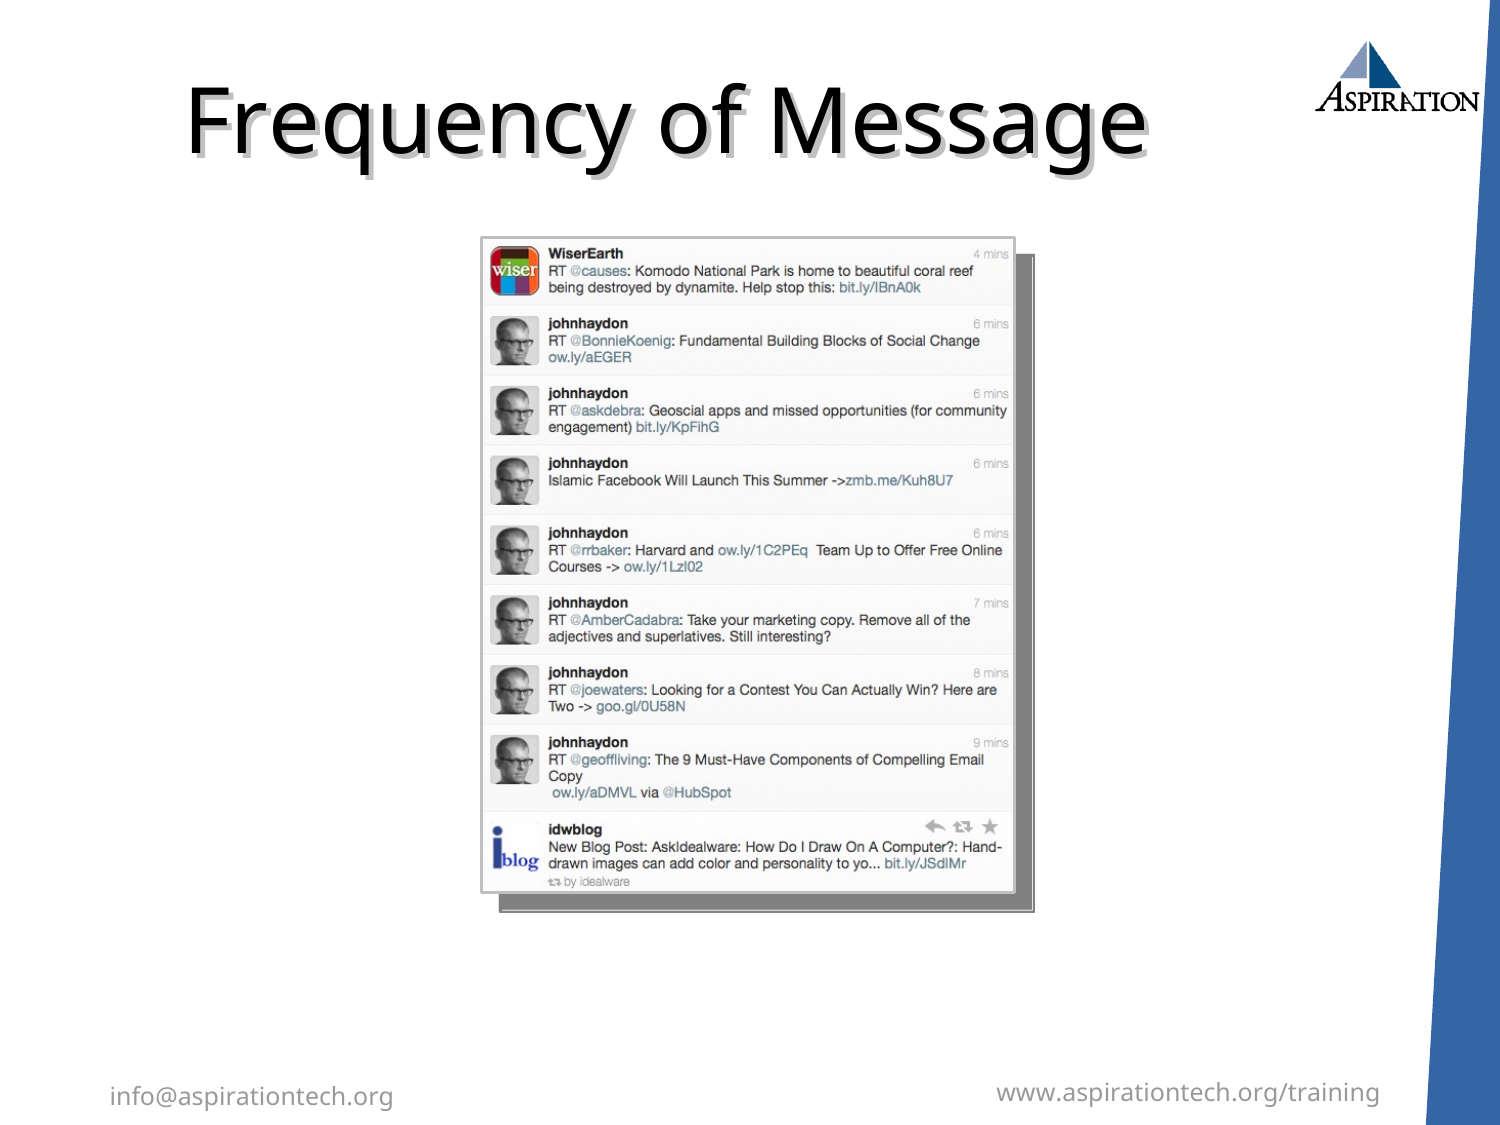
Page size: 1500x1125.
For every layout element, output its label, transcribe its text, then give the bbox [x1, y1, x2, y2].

title Frequency of Message [49, 19, 1284, 206]
picture [483, 238, 1014, 892]
picture [1315, 41, 1480, 120]
